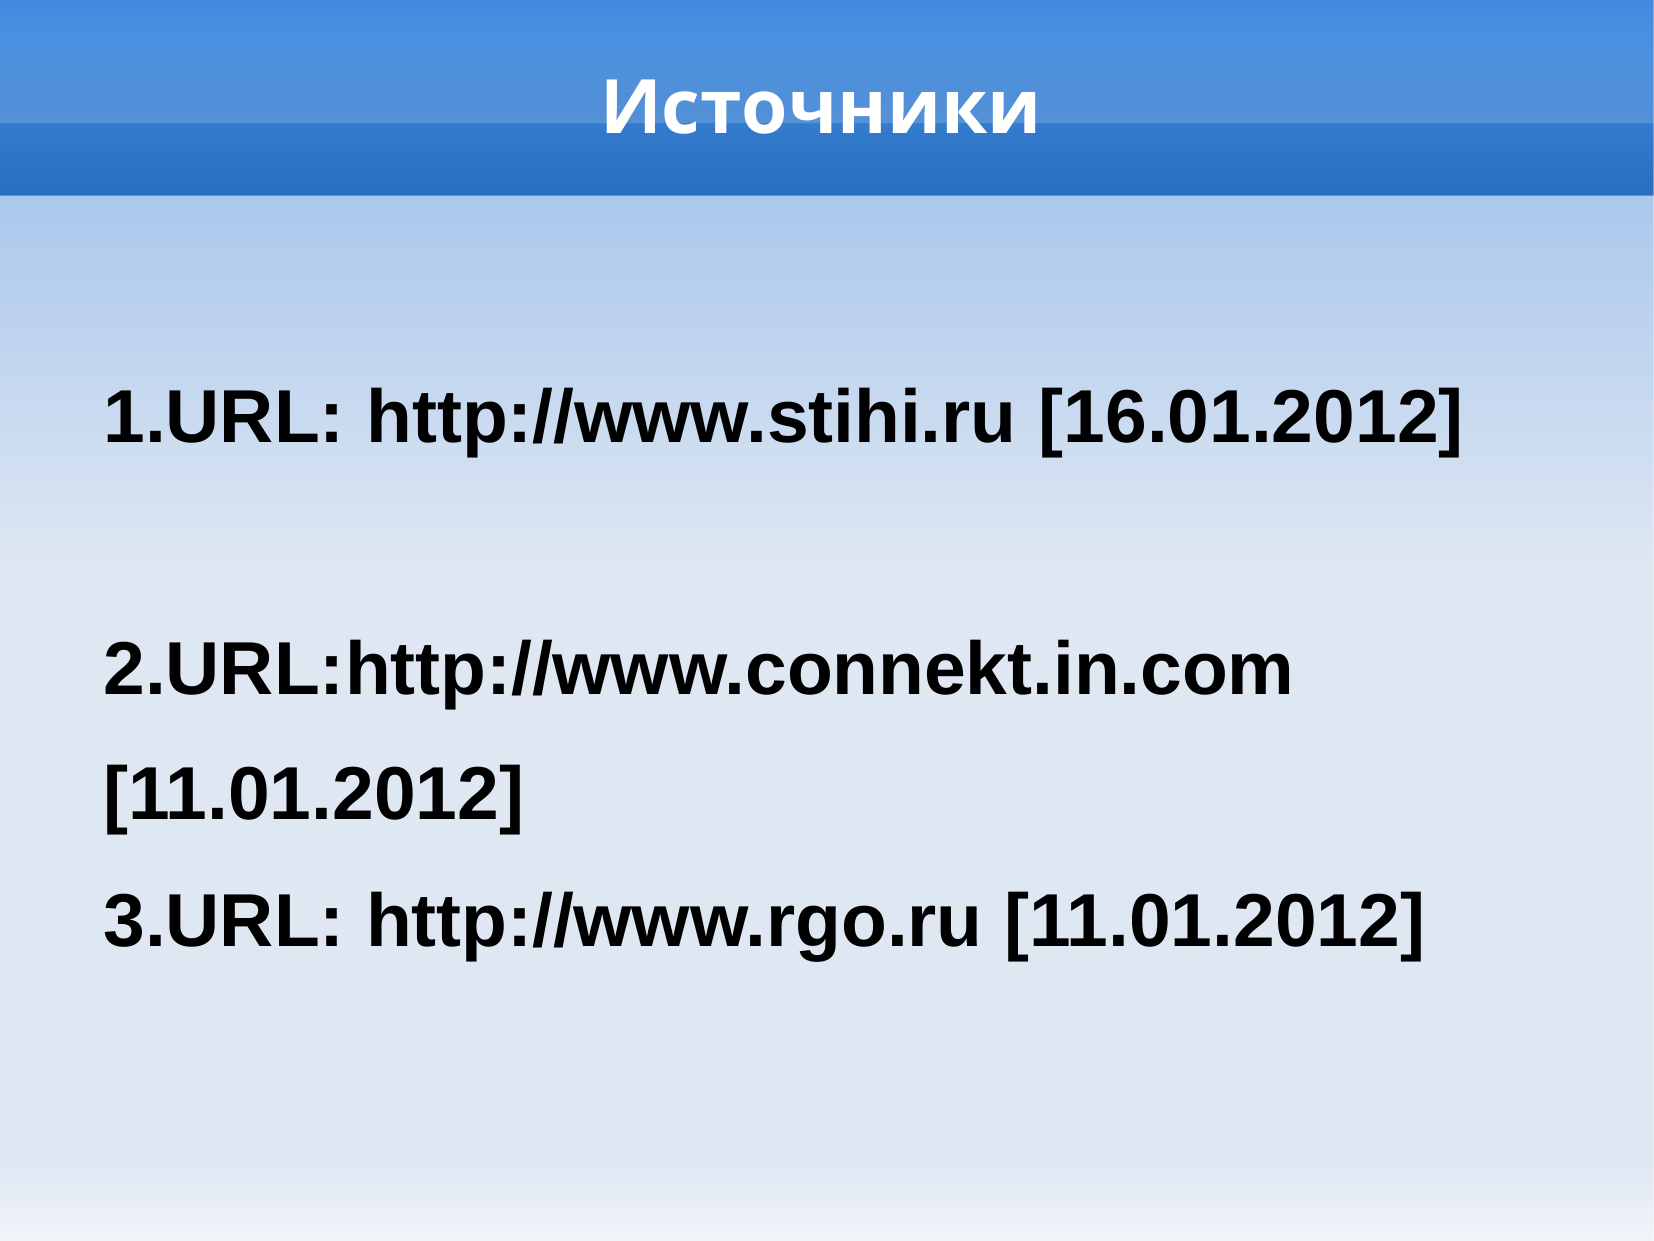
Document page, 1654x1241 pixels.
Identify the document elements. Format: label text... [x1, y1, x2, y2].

subtitle [82, 290, 1571, 1109]
title Источники [76, 0, 1565, 208]
text_box URL: http://www.stihi.ru [16.01.2012] URL:http://www.connekt.in.com [11.01.2012] URL: http://www.rgo.ru [11.01.2012] [88, 324, 1565, 991]
